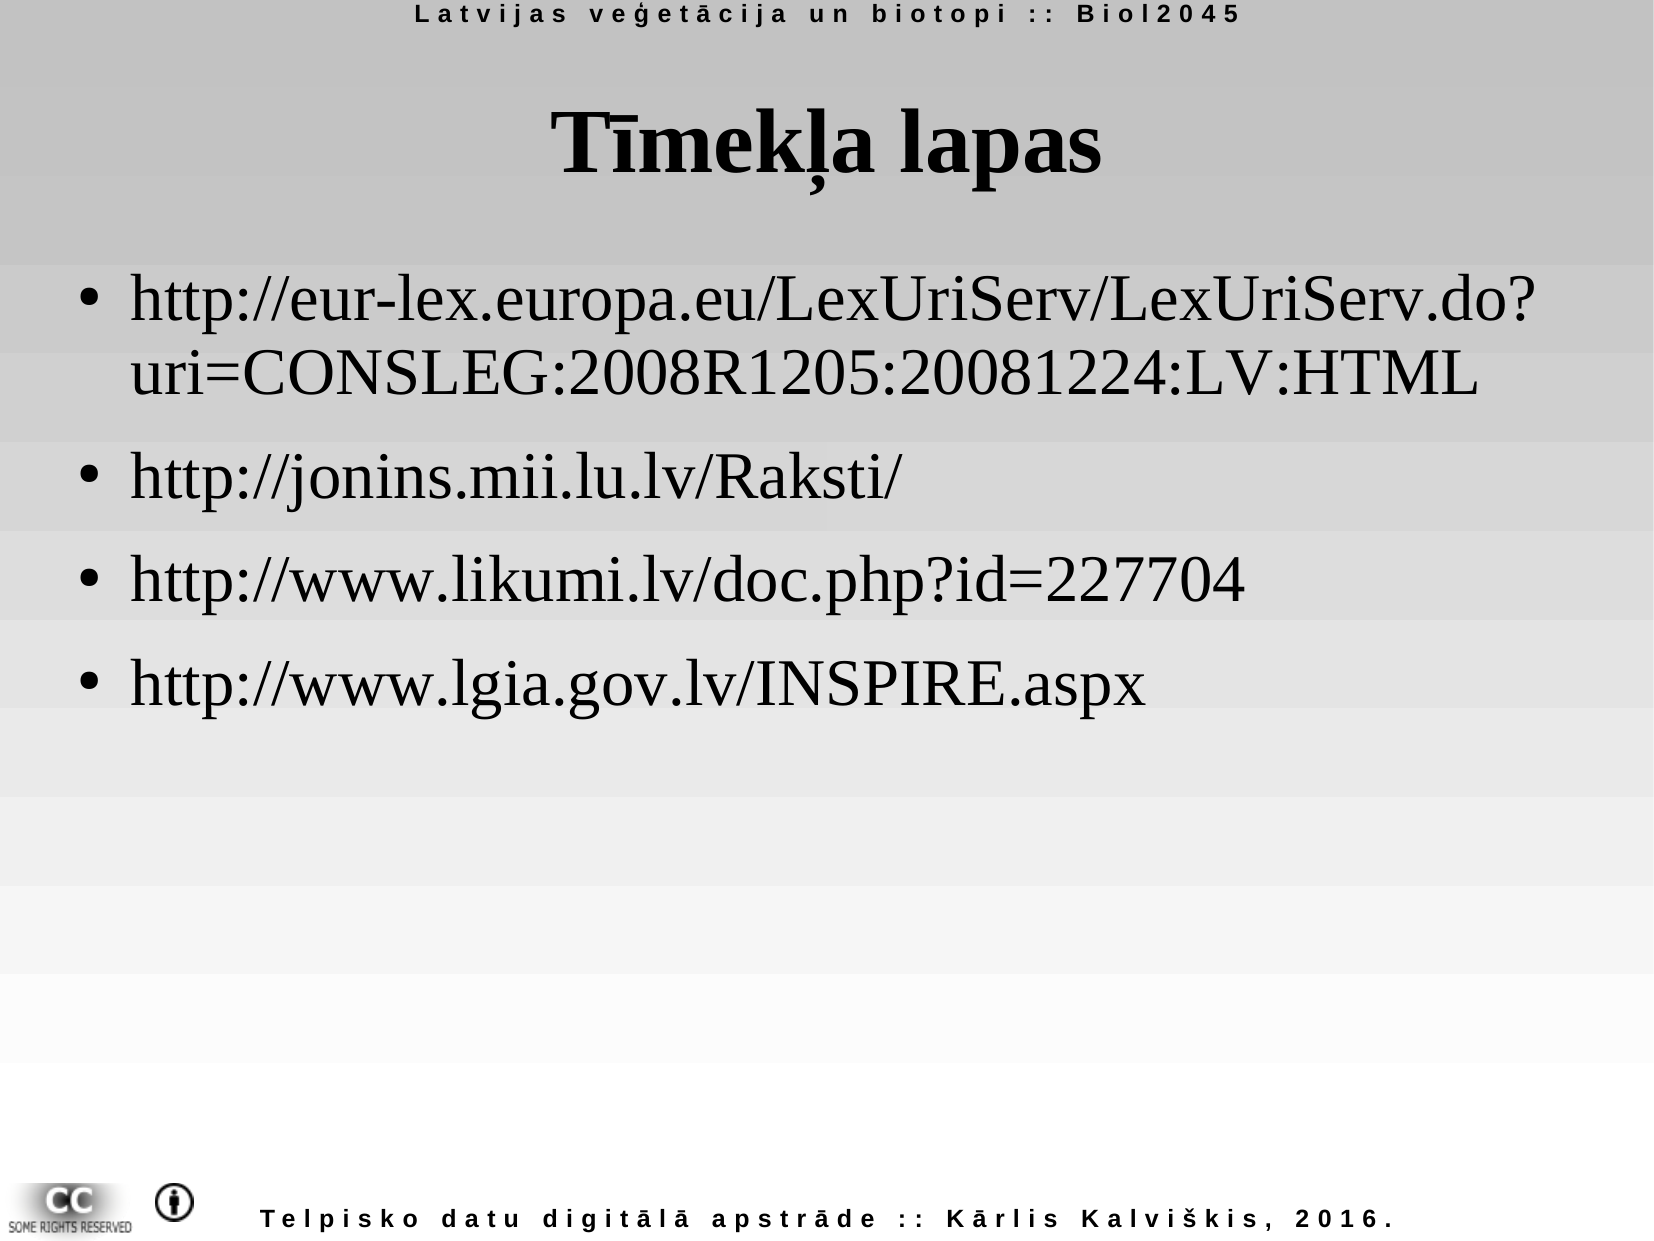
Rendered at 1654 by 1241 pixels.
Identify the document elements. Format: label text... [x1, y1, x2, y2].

picture [0, 0, 1654, 1241]
list http://eur-lex.europa.eu/LexUriServ/LexUriServ.do?uri=CONSLEG:2008R1205:20081224:LV:HTML http://jonins.mii.lu.lv/Raksti/ http://www.likumi.lv/doc.php?id=227704 http://www.lgia.gov.lv/INSPIRE.aspx [59, 261, 1596, 981]
title Tīmekļa lapas [59, 37, 1596, 246]
